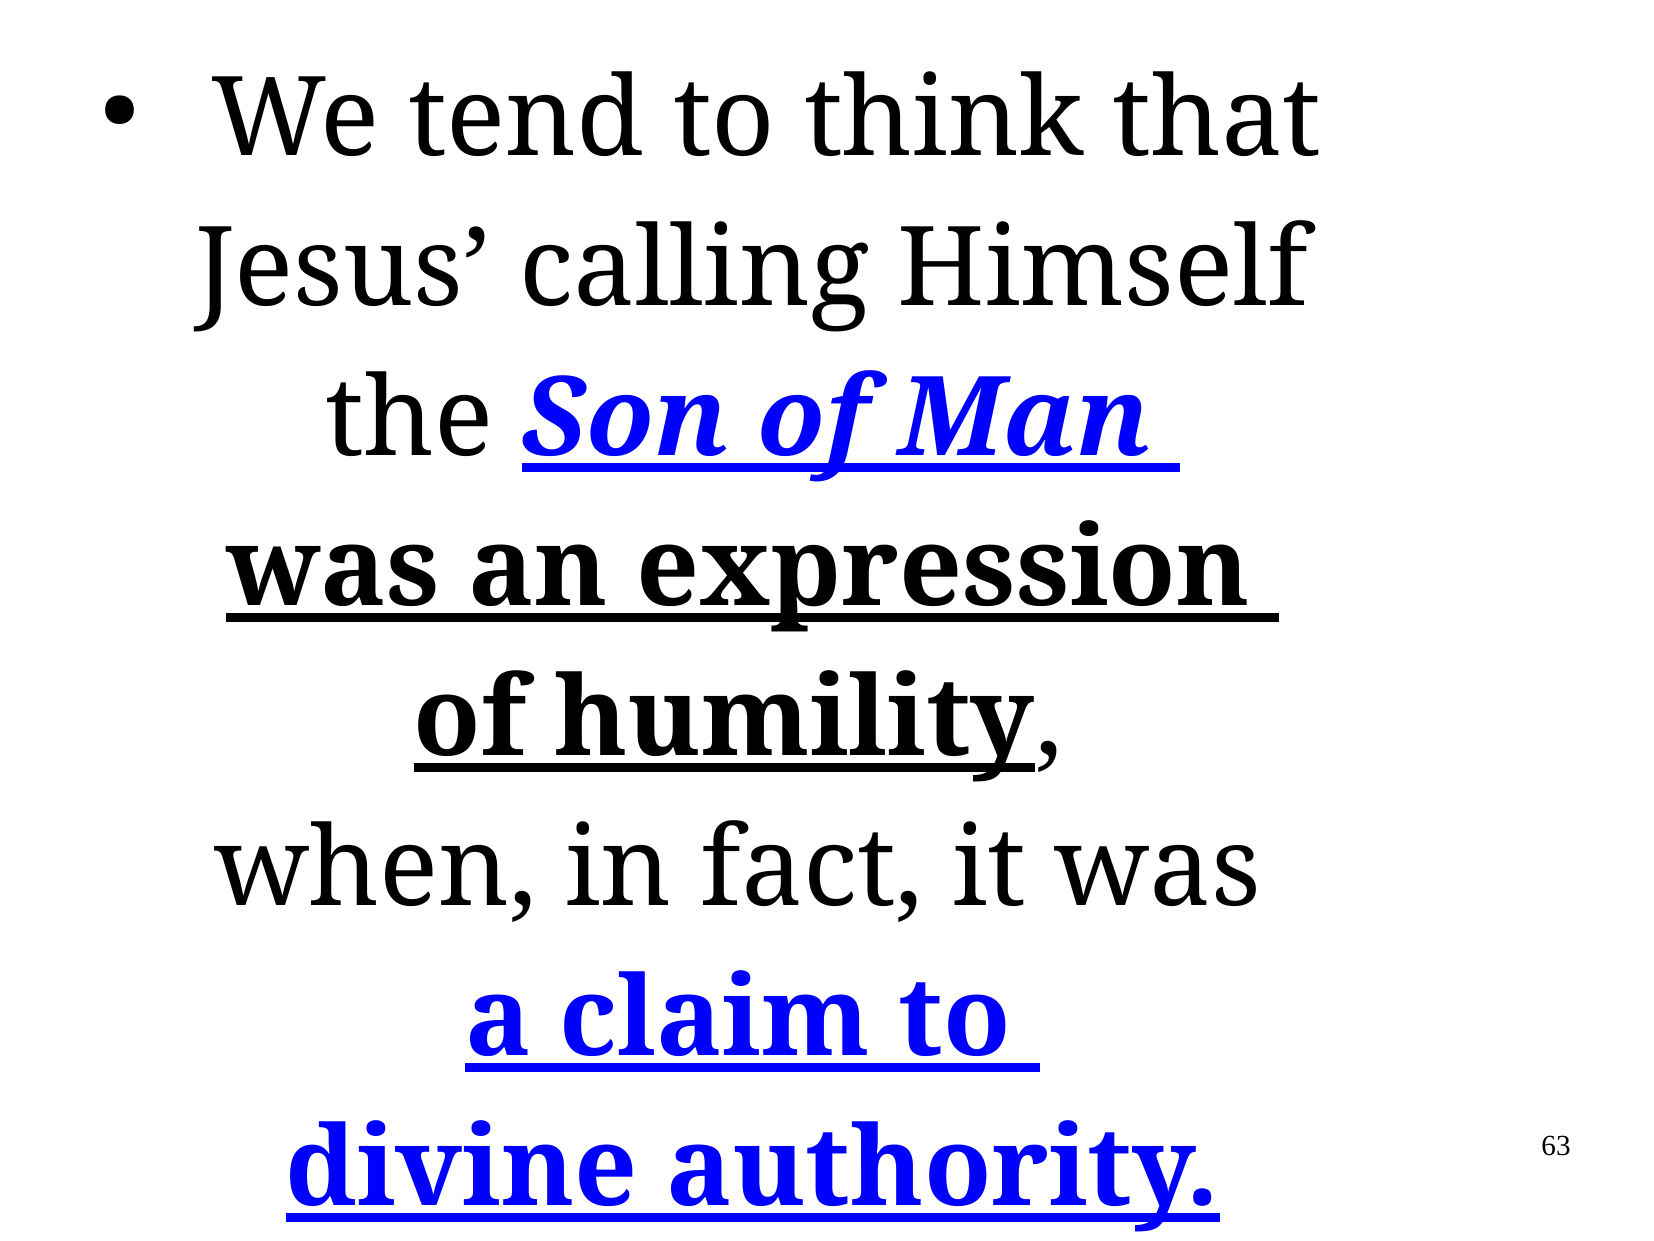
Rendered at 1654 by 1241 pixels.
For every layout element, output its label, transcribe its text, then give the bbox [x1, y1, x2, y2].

list We tend to think that Jesus’ calling Himself the Son of Man was an expression of humility, when, in fact, it was a claim to divine authority. [37, 37, 1613, 1238]
